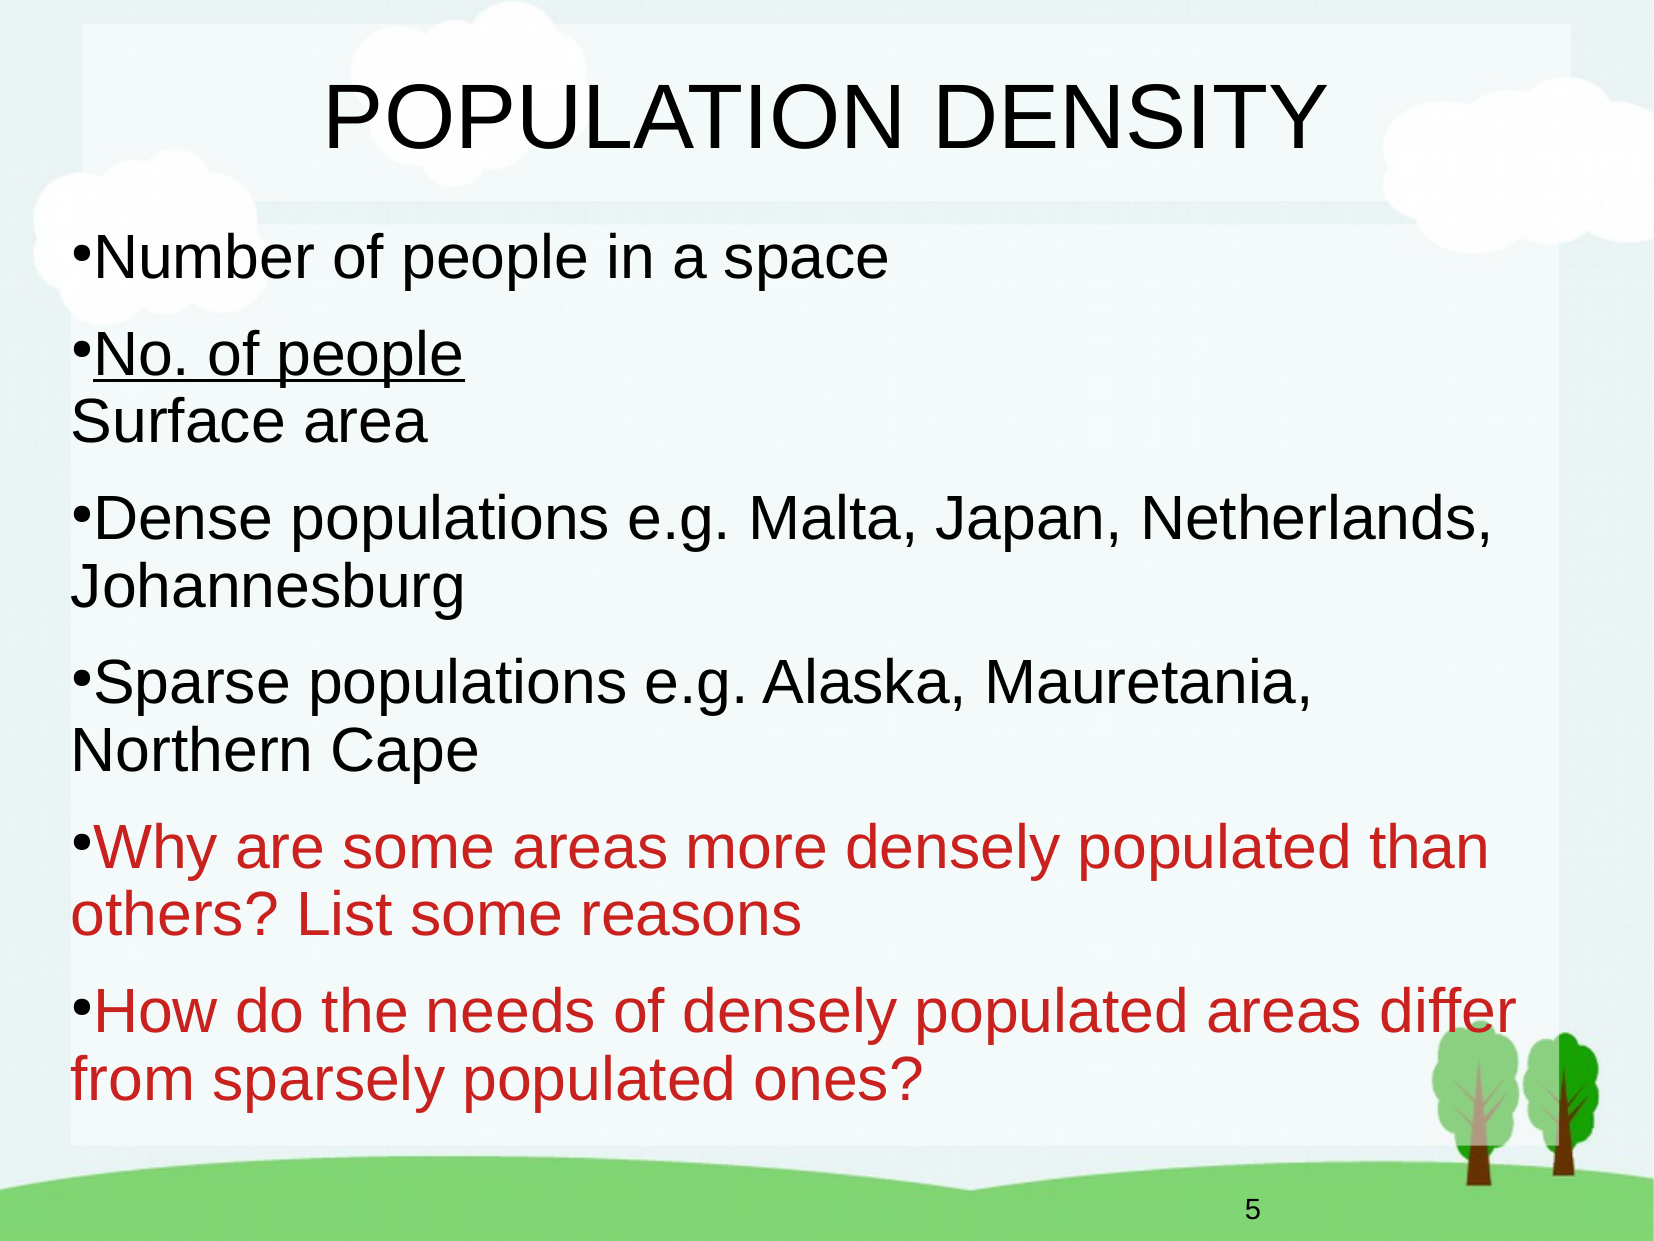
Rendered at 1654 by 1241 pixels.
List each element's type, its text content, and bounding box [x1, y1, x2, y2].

list Number of people in a space No. of people Surface area Dense populations e.g. Malta, Japan, Netherlands, Johannesburg Sparse populations e.g. Alaska, Mauretania, Northern Cape Why are some areas more densely populated than others? List some reasons How do the needs of densely populated areas differ from sparsely populated ones? [70, 224, 1560, 1146]
text_box [1244, 1190, 1630, 1241]
title POPULATION DENSITY [82, 23, 1571, 201]
